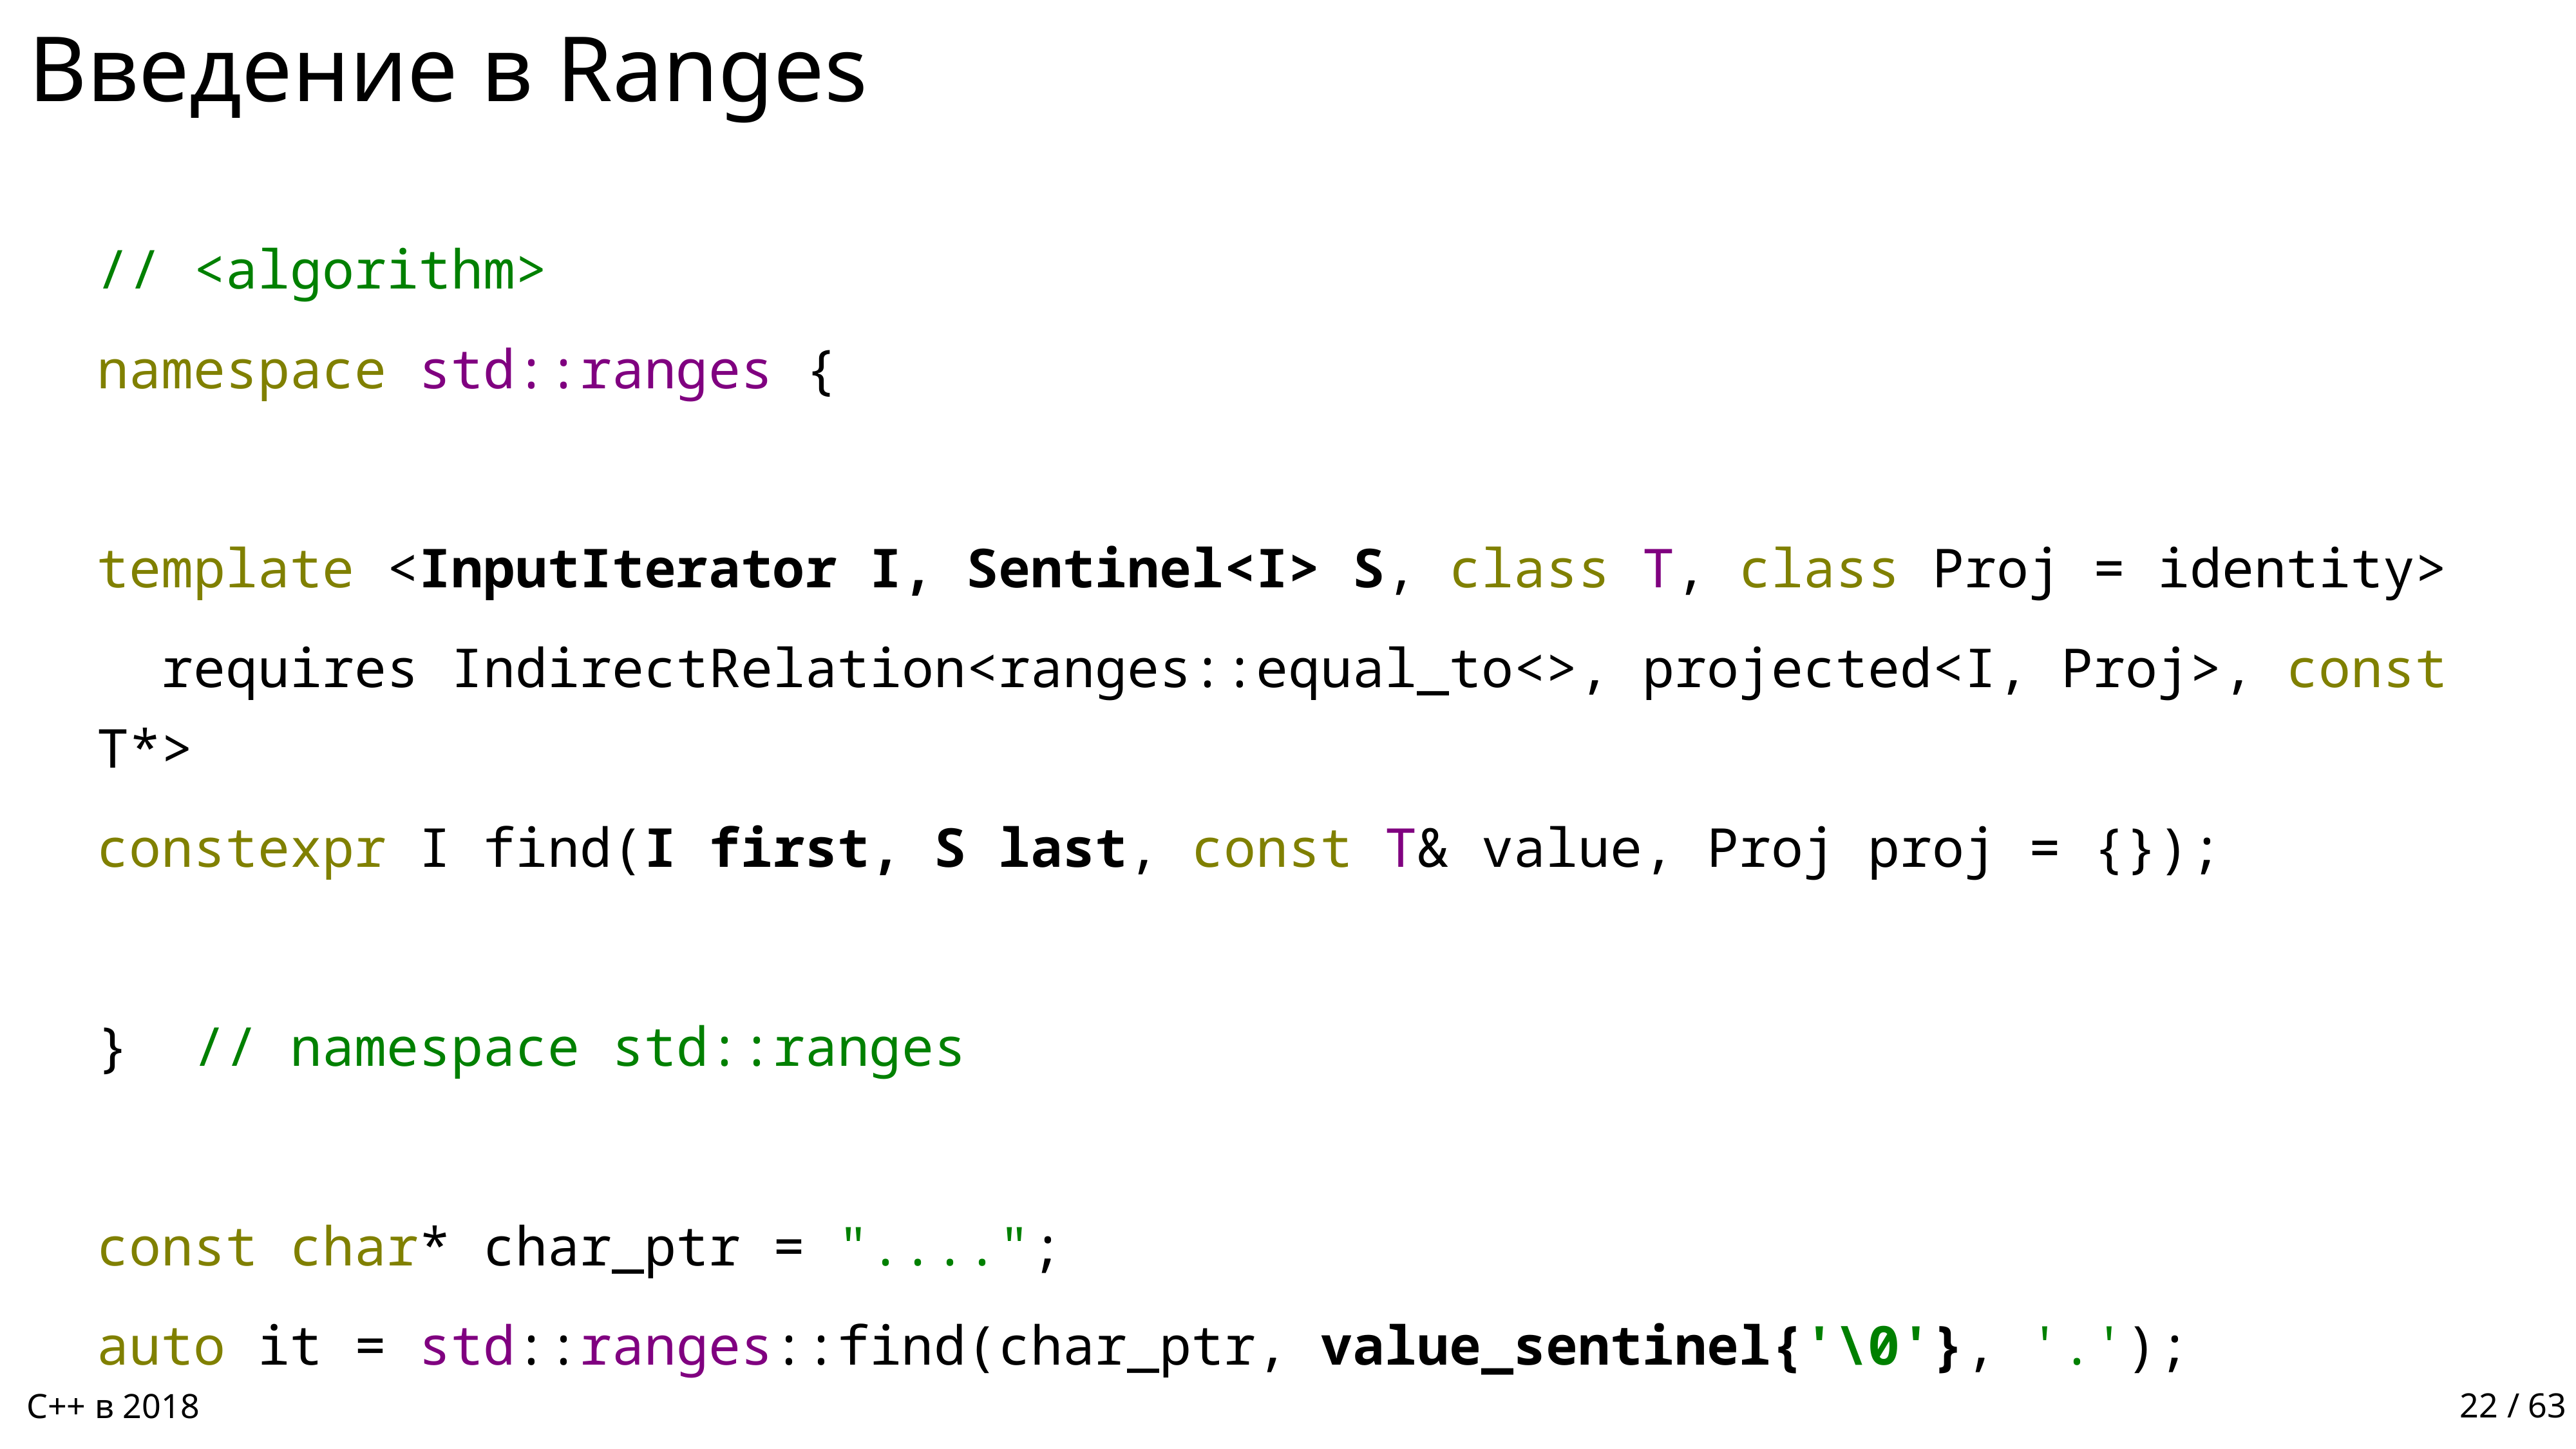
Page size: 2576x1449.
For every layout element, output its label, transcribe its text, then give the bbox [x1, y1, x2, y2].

list C++ в 2018 [17, 1376, 1114, 1431]
title Введение в Ranges [19, 19, 2551, 155]
list // <algorithm> namespace std::ranges { template <InputIterator I, Sentinel<I> S, class T, class Proj = identity> requires IndirectRelation<ranges::equal_to<>, projected<I, Proj>, const T*> constexpr I find(I first, S last, const T& value, Proj proj = {}); } // namespace std::ranges const char* char_ptr = "...."; auto it = std::ranges::find(char_ptr, value_sentinel{'\0'}, '.'); [87, 214, 2551, 1382]
list <number> / 63 [1479, 1376, 2576, 1431]
